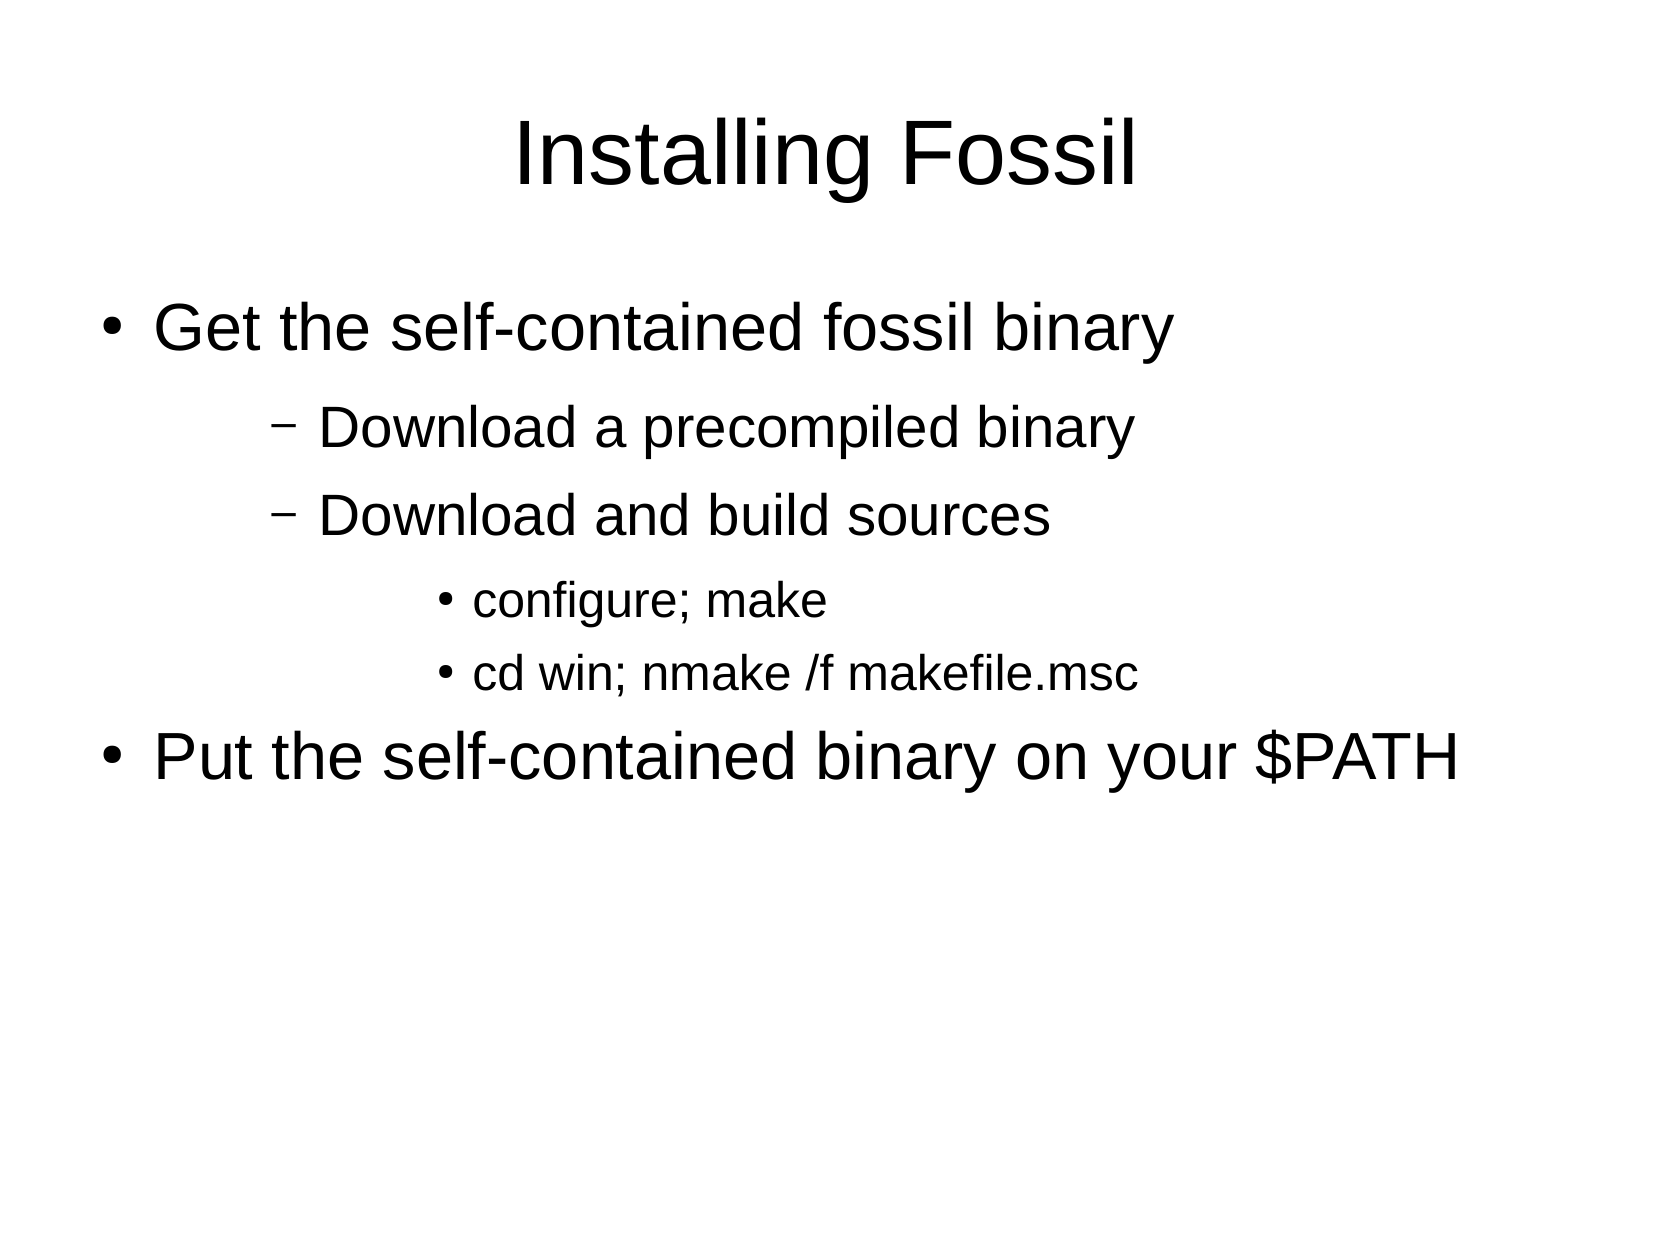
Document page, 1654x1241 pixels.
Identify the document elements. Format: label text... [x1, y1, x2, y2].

list Get the self-contained fossil binary Download a precompiled binary Download and build sources configure; make cd win; nmake /f makefile.msc Put the self-contained binary on your $PATH [82, 290, 1571, 1010]
title Installing Fossil [82, 49, 1571, 257]
